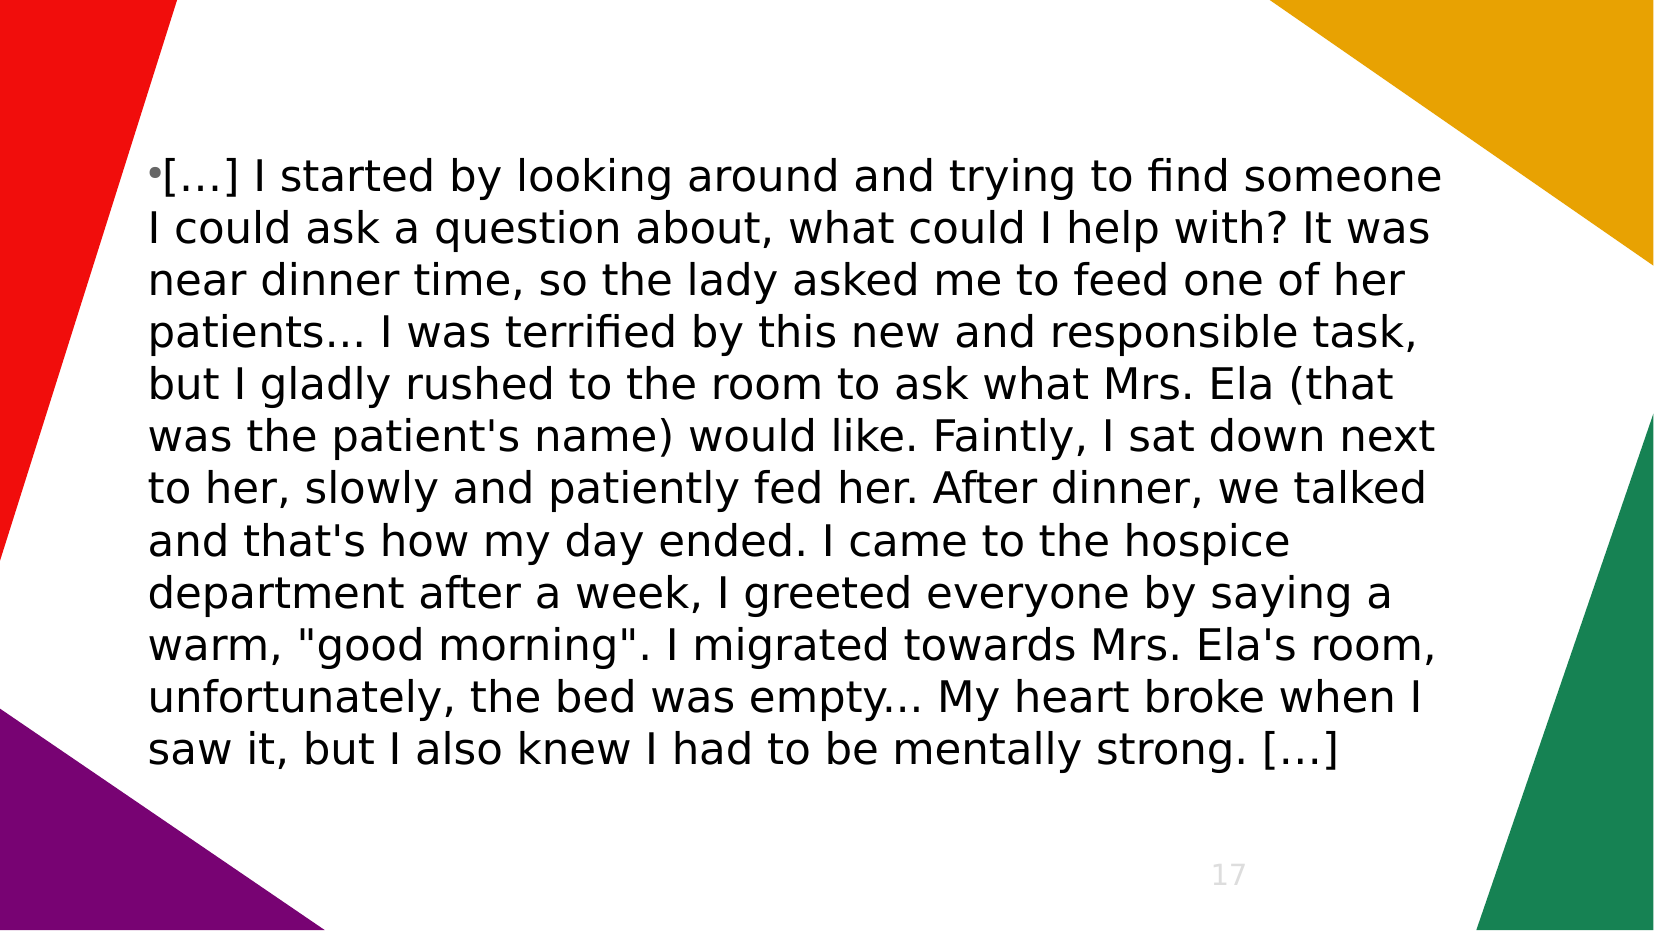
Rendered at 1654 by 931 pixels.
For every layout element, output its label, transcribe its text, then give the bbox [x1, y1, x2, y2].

list […] I started by looking around and trying to find someone I could ask a question about, what could I help with? It was near dinner time, so the lady asked me to feed one of her patients... I was terrified by this new and responsible task, but I gladly rushed to the room to ask what Mrs. Ela (that was the patient's name) would like. Faintly, I sat down next to her, slowly and patiently fed her. After dinner, we talked and that's how my day ended. I came to the hospice department after a week, I greeted everyone by saying a warm, "good morning". I migrated towards Mrs. Ela's room, unfortunately, the bed was empty... My heart broke when I saw it, but I also knew I had to be mentally strong. […] [147, 147, 1447, 827]
text_box [1210, 856, 1595, 916]
